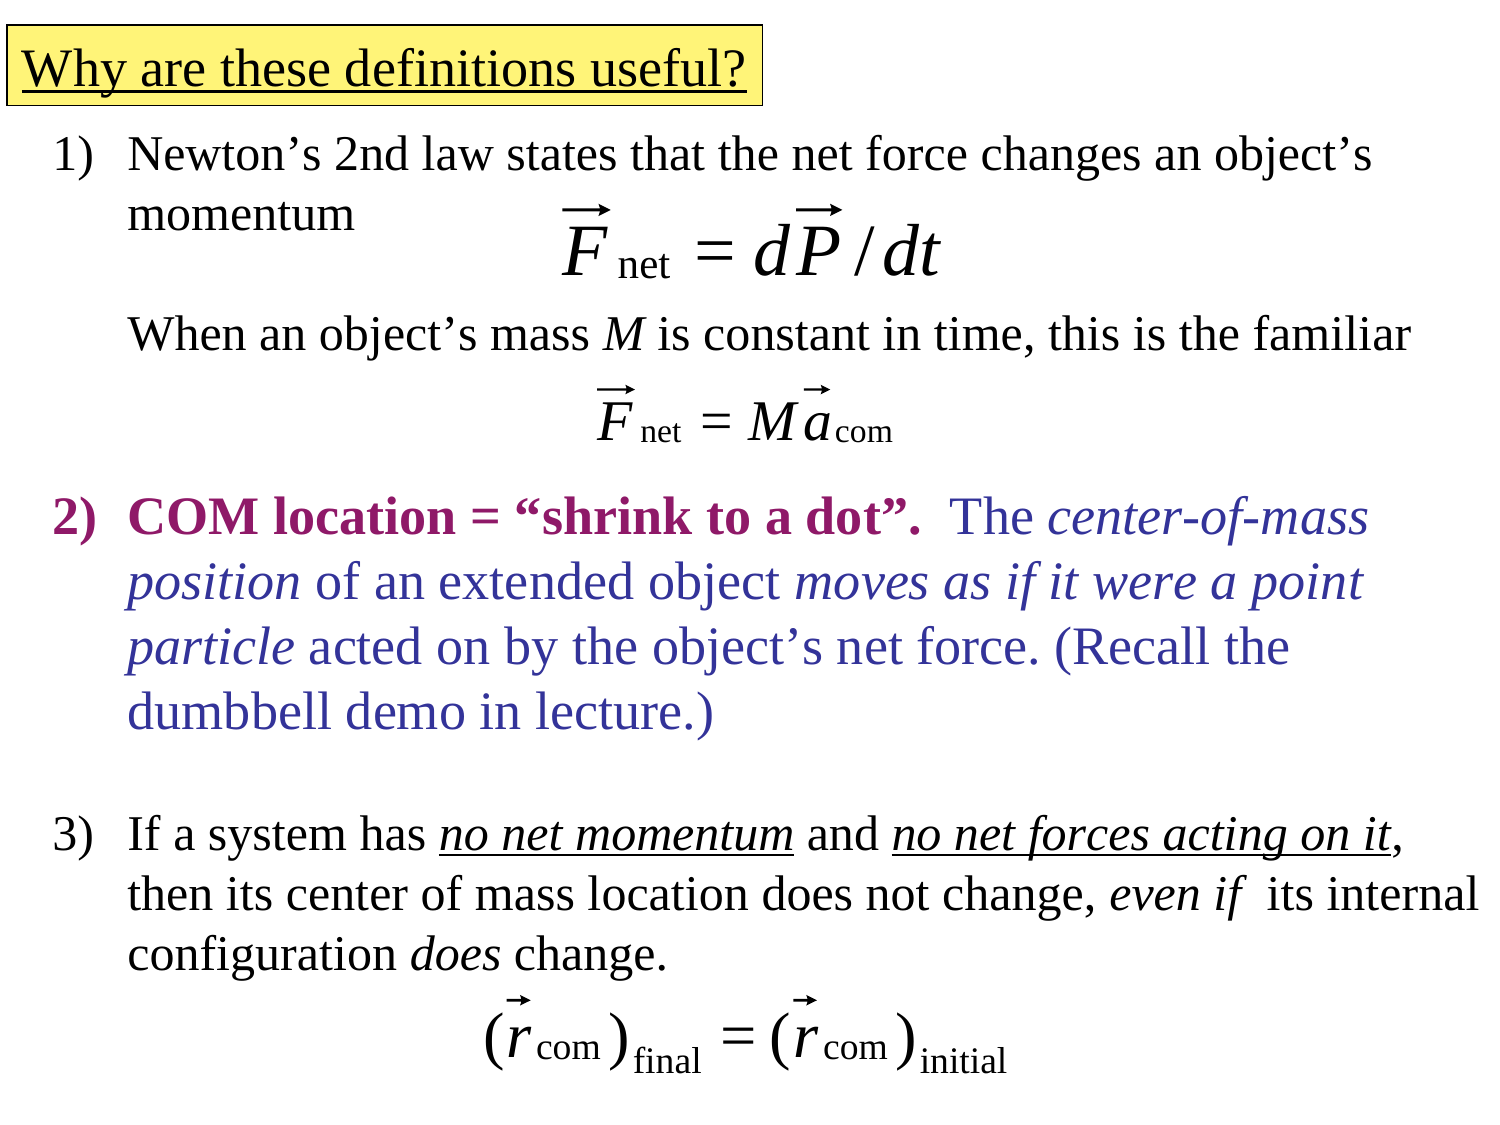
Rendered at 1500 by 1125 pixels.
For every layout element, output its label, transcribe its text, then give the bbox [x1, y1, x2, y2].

chart [474, 987, 1013, 1079]
text_box Why are these definitions useful? [7, 24, 763, 106]
chart [587, 378, 901, 451]
chart [549, 195, 951, 288]
text_box Newton’s 2nd law states that the net force changes an object’s momentum When an object’s mass M is constant in time, this is the familiar COM location = “shrink to a dot”. The center-of-mass position of an extended object moves as if it were a point particle acted on by the object’s net force. (Recall the dumbbell demo in lecture.) If a system has no net momentum and no net forces acting on it, then its center of mass location does not change, even if its internal configuration does change. [37, 53, 1500, 989]
